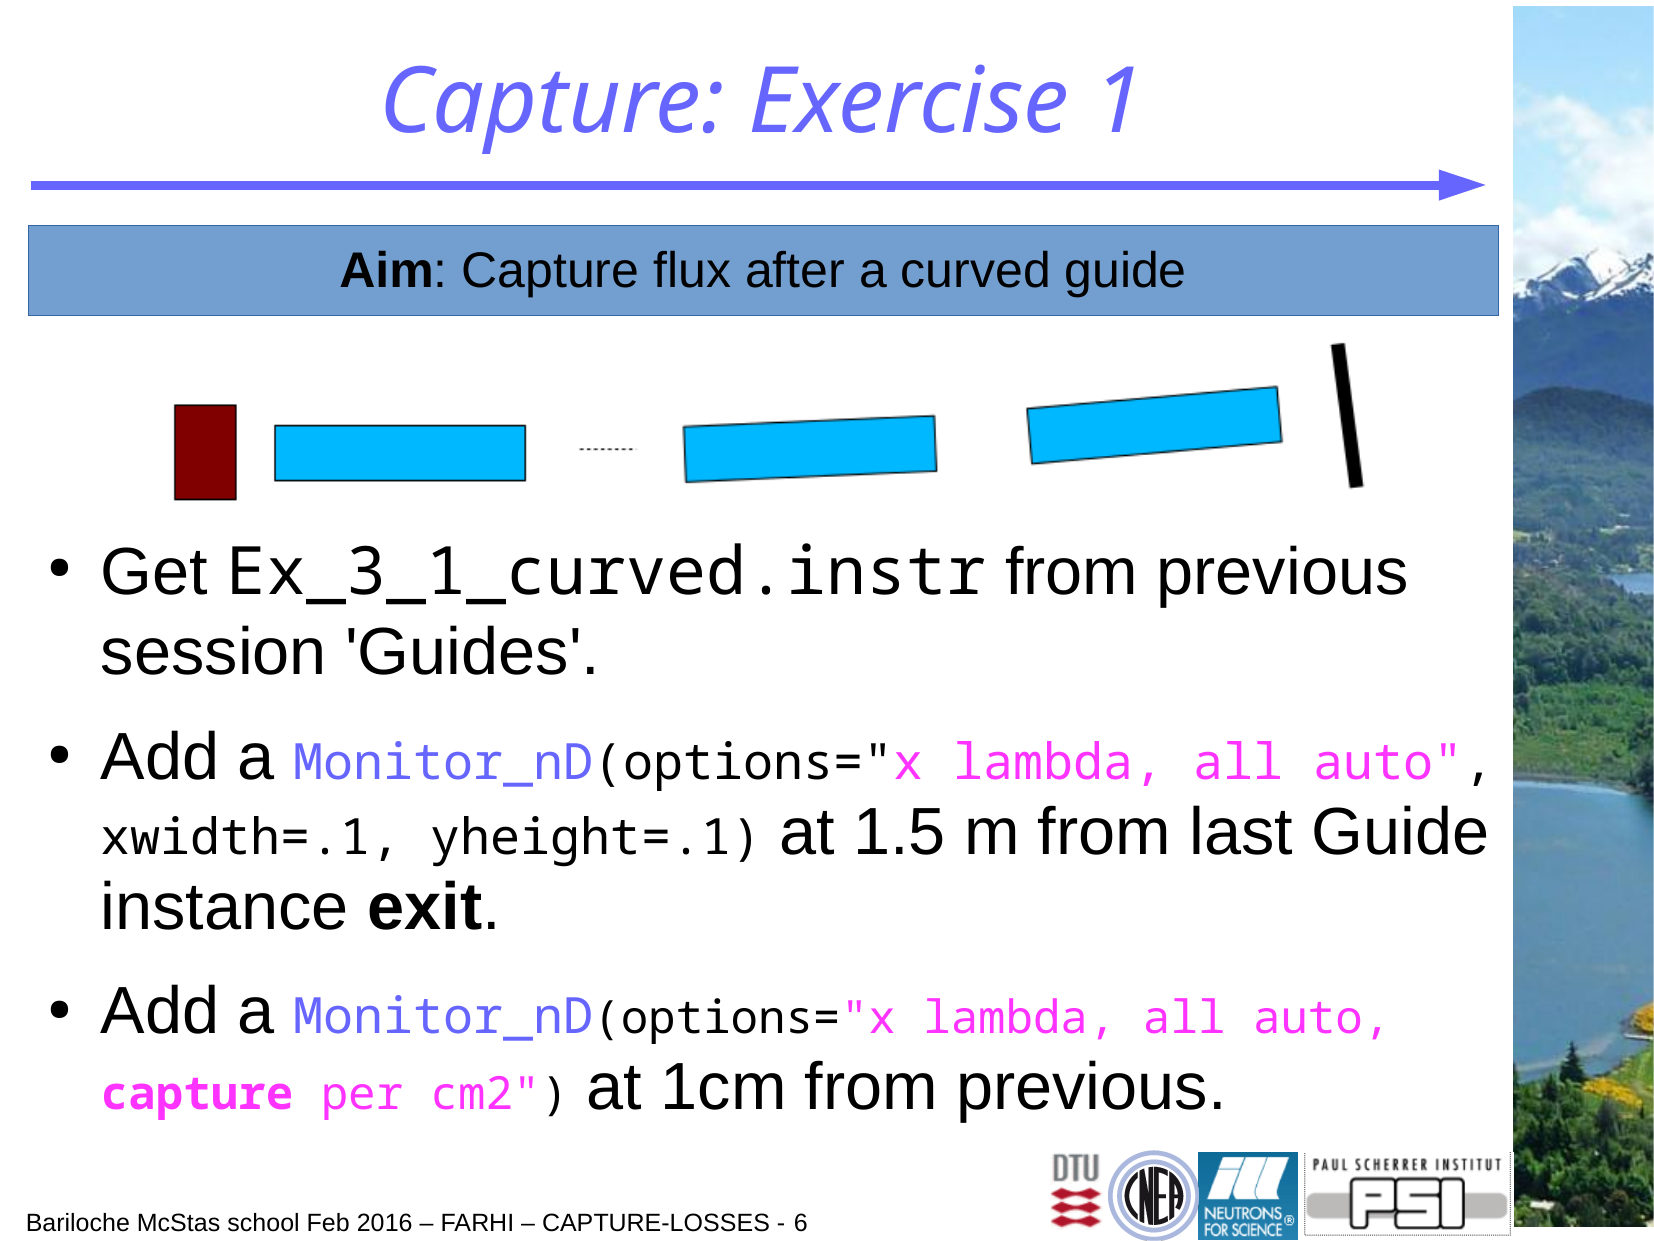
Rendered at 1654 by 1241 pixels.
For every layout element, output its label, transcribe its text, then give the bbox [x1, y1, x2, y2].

picture [1108, 6, 1654, 1241]
list Get Ex_3_1_curved.instr from previous session 'Guides'. Add a Monitor_nD(options="x lambda, all auto", xwidth=.1, yheight=.1) at 1.5 m from last Guide instance exit. Add a Monitor_nD(options="x lambda, all auto, capture per cm2") at 1cm from previous. [30, 523, 1501, 1141]
picture [1050, 1152, 1103, 1230]
text_box Aim: Capture flux after a curved guide [28, 225, 1499, 316]
title Capture: Exercise 1 [17, 31, 1506, 163]
picture [140, 334, 1399, 521]
